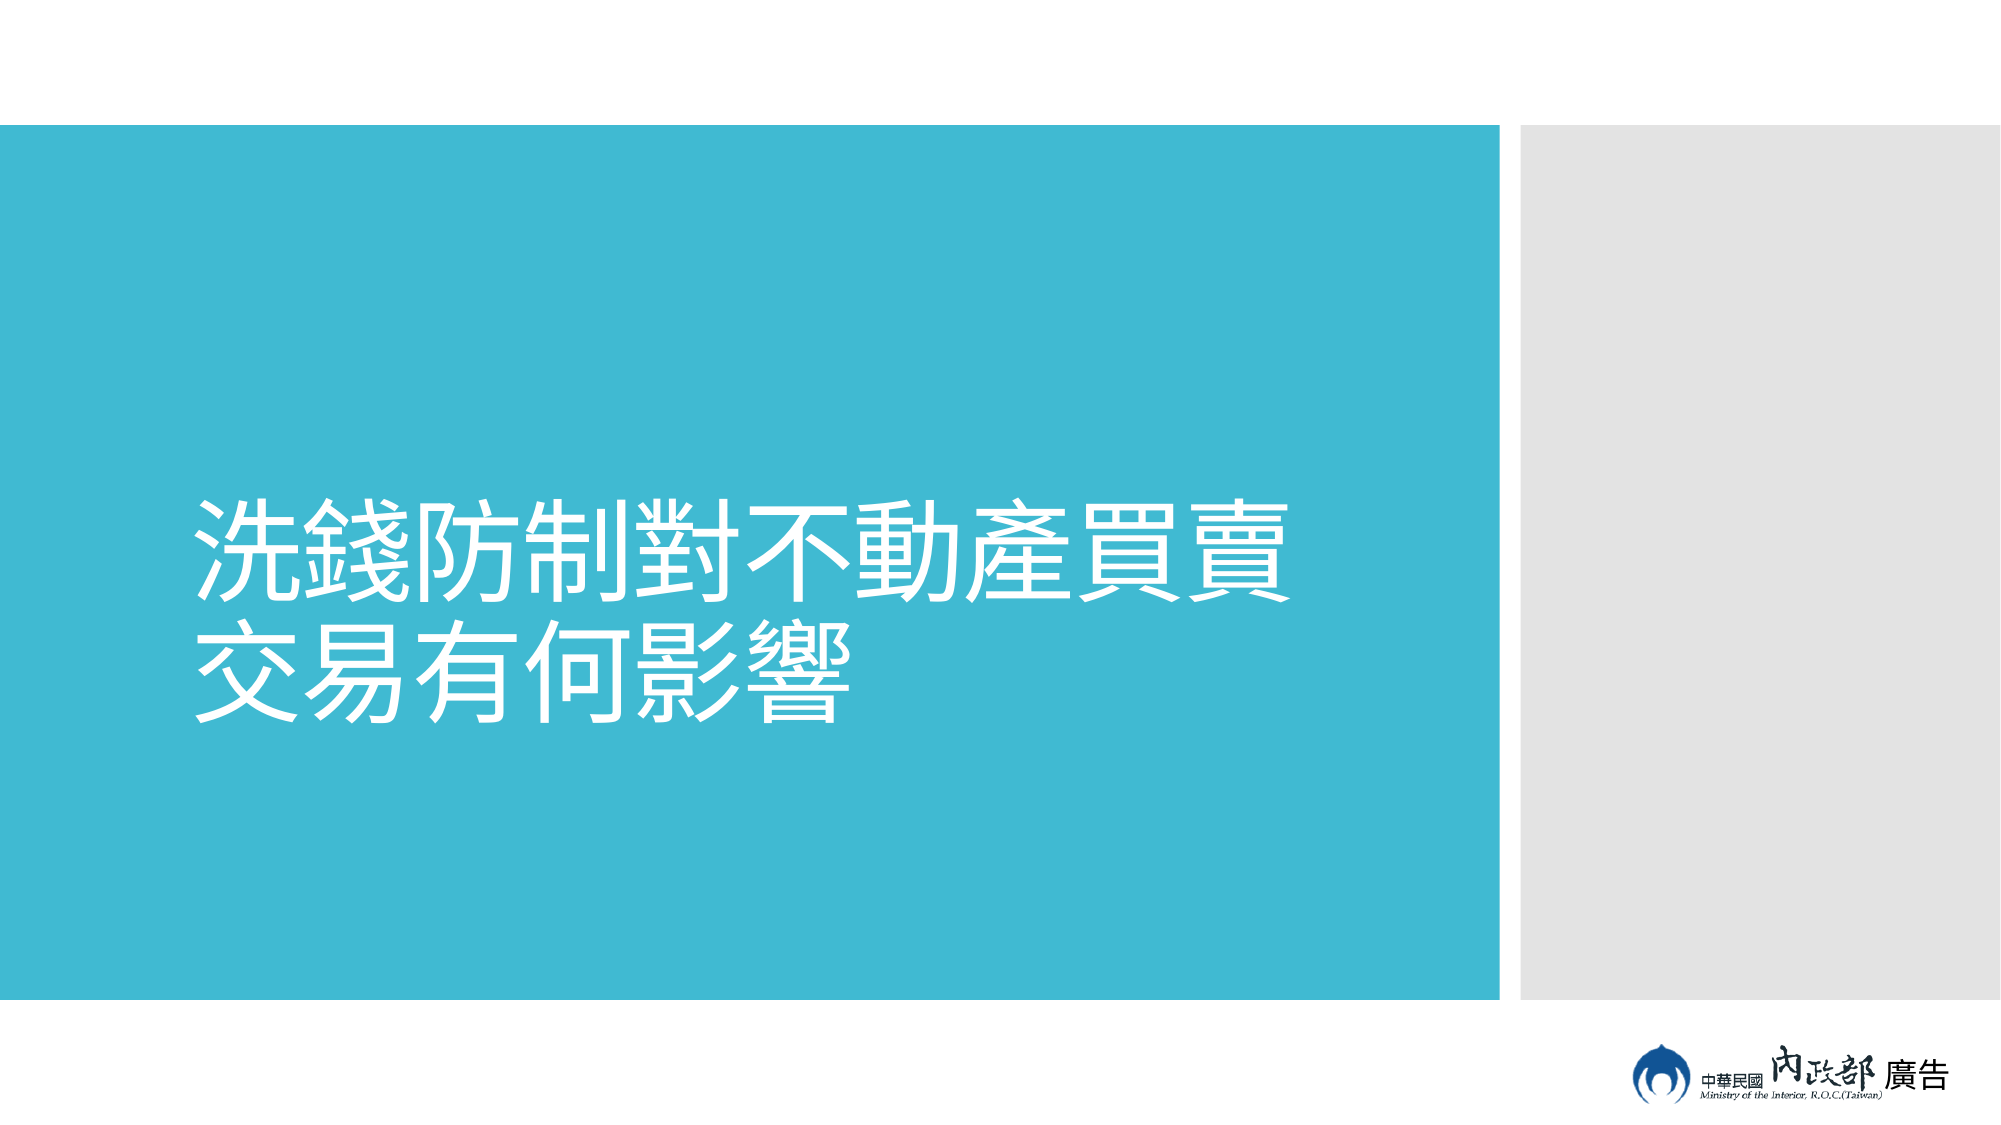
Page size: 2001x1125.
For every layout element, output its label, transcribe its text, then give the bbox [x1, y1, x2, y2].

text_box 廣告 [1869, 1046, 1966, 1102]
title 洗錢防制對不動產買賣交易有何影響 [175, 213, 1376, 747]
picture [1632, 1044, 1882, 1104]
